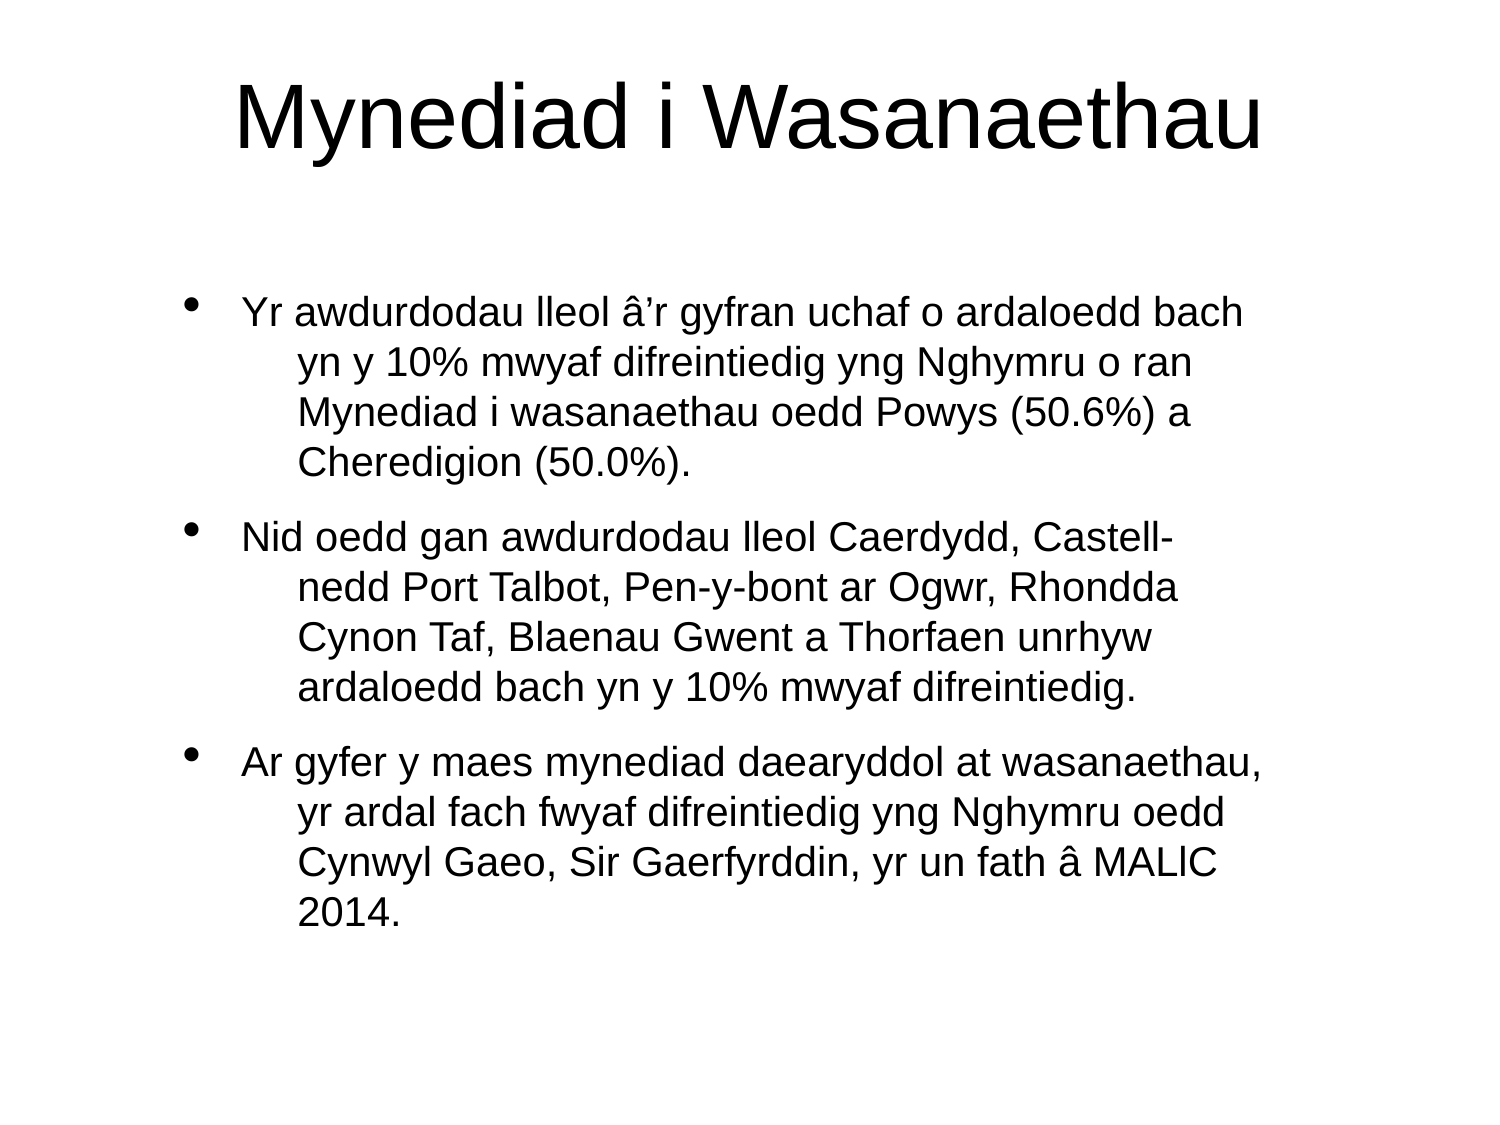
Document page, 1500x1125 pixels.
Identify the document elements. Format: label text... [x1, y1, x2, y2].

text_box Yr awdurdodau lleol â’r gyfran uchaf o ardaloedd bach yn y 10% mwyaf difreintiedig yng Nghymru o ran Mynediad i wasanaethau oedd Powys (50.6%) a Cheredigion (50.0%). Nid oedd gan awdurdodau lleol Caerdydd, Castell-nedd Port Talbot, Pen-y-bont ar Ogwr, Rhondda Cynon Taf, Blaenau Gwent a Thorfaen unrhyw ardaloedd bach yn y 10% mwyaf difreintiedig. Ar gyfer y maes mynediad daearyddol at wasanaethau, yr ardal fach fwyaf difreintiedig yng Nghymru oedd Cynwyl Gaeo, Sir Gaerfyrddin, yr un fath â MALlC 2014. [170, 227, 1279, 942]
title Mynediad i Wasanaethau [75, 17, 1426, 206]
